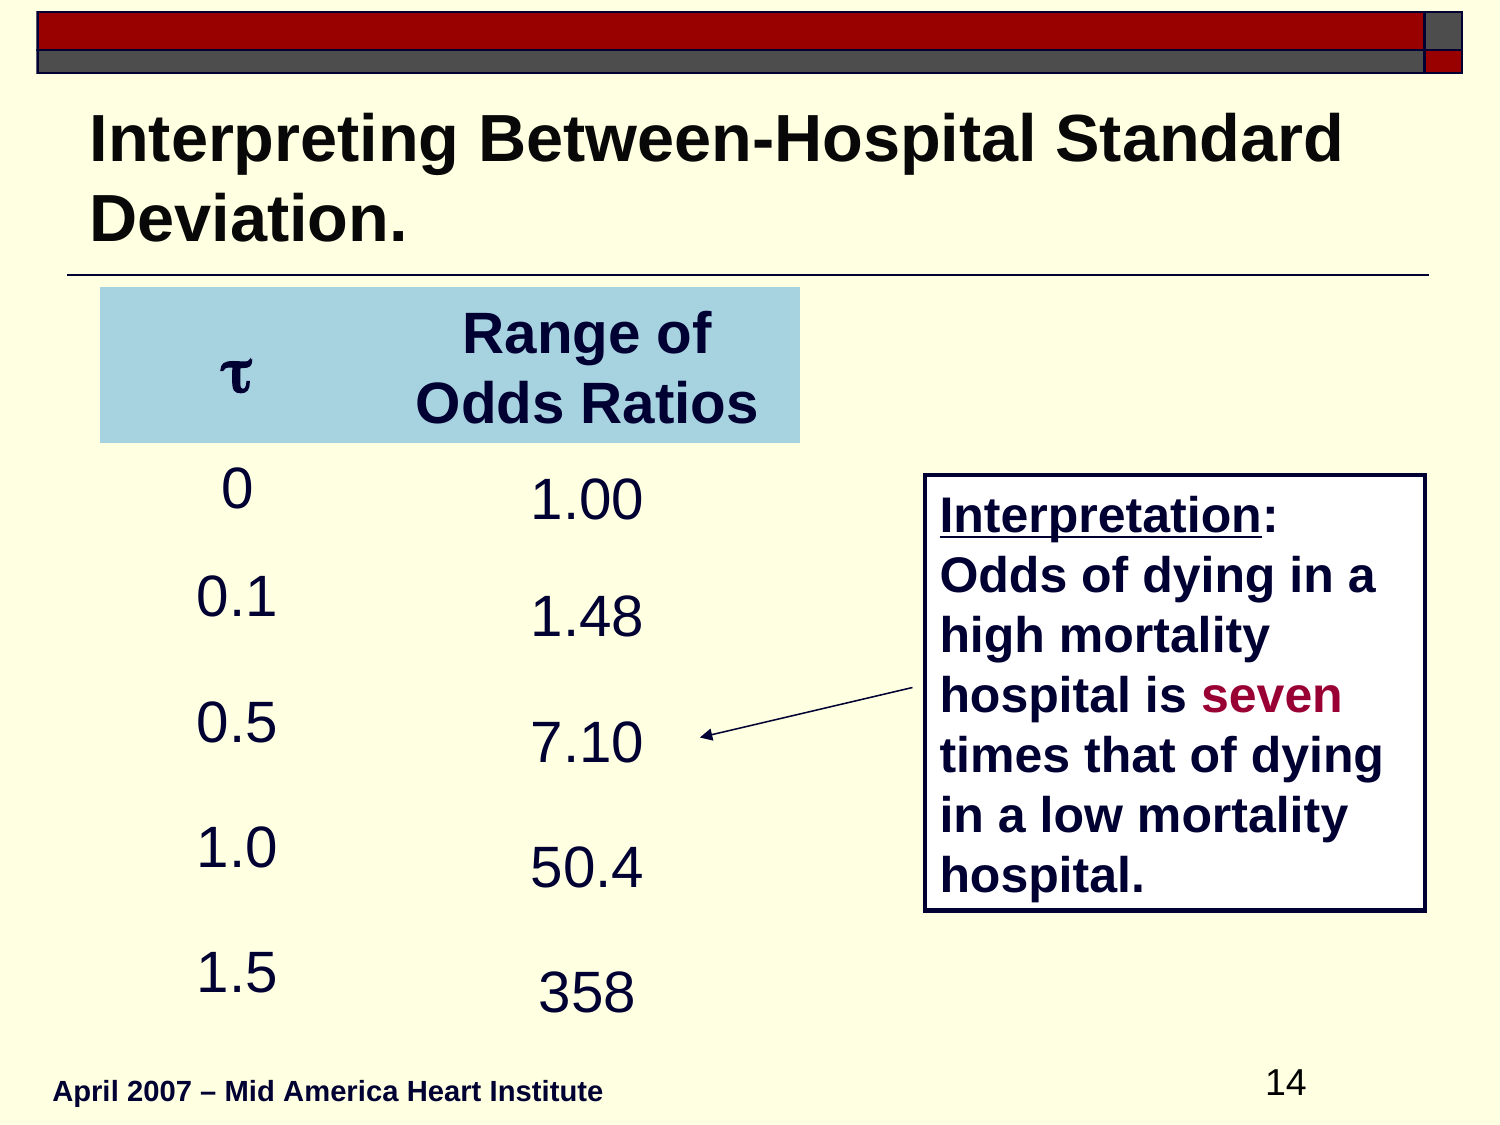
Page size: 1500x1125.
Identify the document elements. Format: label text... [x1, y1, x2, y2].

table_cell 1.5 [100, 926, 375, 1051]
table_cell 358 [375, 926, 800, 1051]
table_cell 1.00 [375, 443, 800, 550]
table_cell 50.4 [375, 802, 800, 926]
title Interpreting Between-Hospital Standard Deviation. [75, 87, 1426, 263]
table_cell 7.10 [375, 677, 800, 802]
table_header Range of Odds Ratios [375, 287, 800, 443]
table_cell 0.1 [100, 550, 375, 677]
text_box Interpretation: Odds of dying in a high mortality hospital is seven times that of dying in a low mortality hospital. [924, 474, 1426, 911]
table_cell 0 [100, 443, 375, 550]
table_cell 1.48 [375, 550, 800, 677]
table_header  [100, 287, 375, 443]
table_cell 0.5 [100, 677, 375, 802]
table_cell 1.0 [100, 802, 375, 926]
